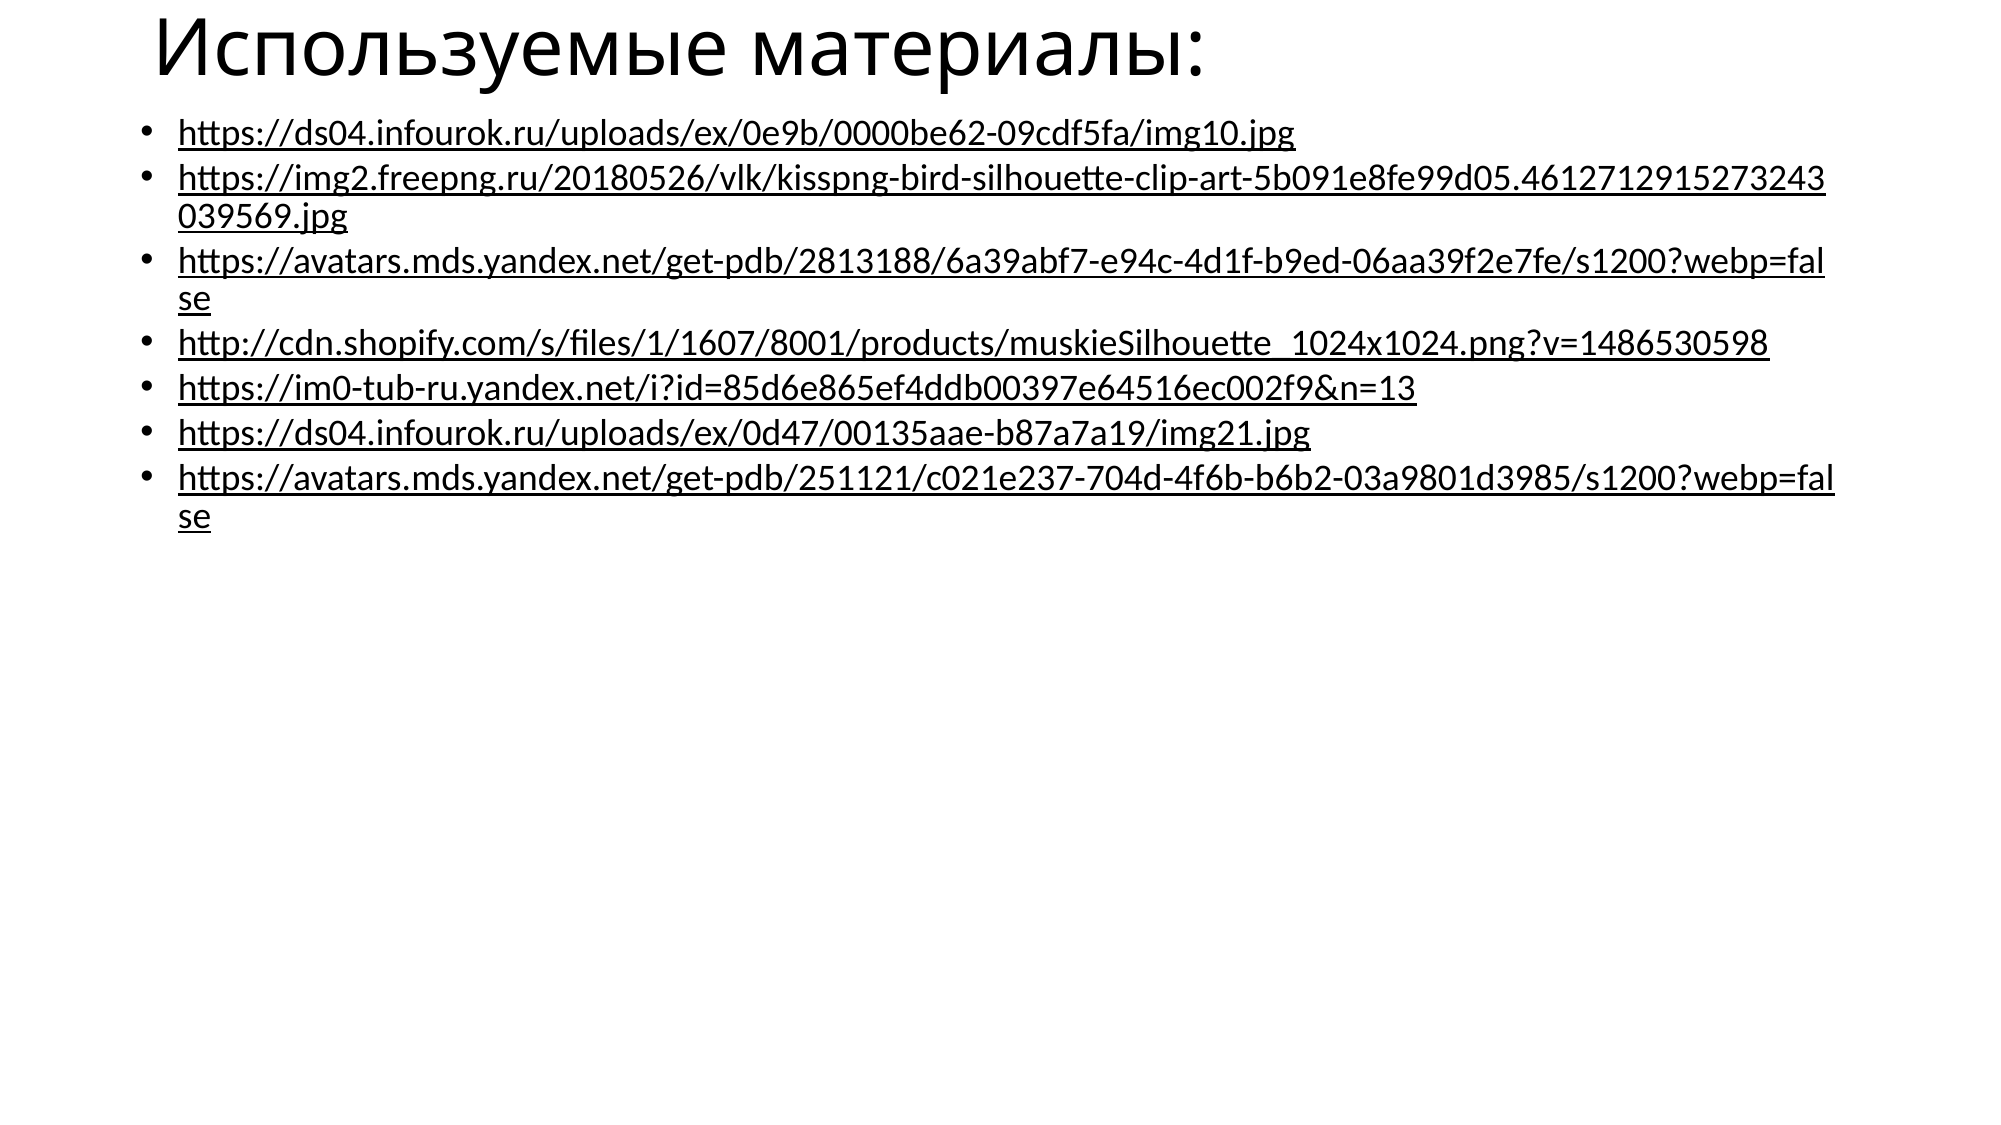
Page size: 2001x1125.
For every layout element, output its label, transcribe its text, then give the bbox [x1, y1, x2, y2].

list https://ds04.infourok.ru/uploads/ex/0e9b/0000be62-09cdf5fa/img10.jpg https://img2.freepng.ru/20180526/vlk/kisspng-bird-silhouette-clip-art-5b091e8fe99d05.4612712915273243039569.jpg https://avatars.mds.yandex.net/get-pdb/2813188/6a39abf7-e94c-4d1f-b9ed-06aa39f2e7fe/s1200?webp=false http://cdn.shopify.com/s/files/1/1607/8001/products/muskieSilhouette_1024x1024.png?v=1486530598 https://im0-tub-ru.yandex.net/i?id=85d6e865ef4ddb00397e64516ec002f9&n=13 https://ds04.infourok.ru/uploads/ex/0d47/00135aae-b87a7a19/img21.jpg https://avatars.mds.yandex.net/get-pdb/251121/c021e237-704d-4f6b-b6b2-03a9801d3985/s1200?webp=false [125, 100, 1851, 583]
title Используемые материалы: [137, 0, 1863, 101]
